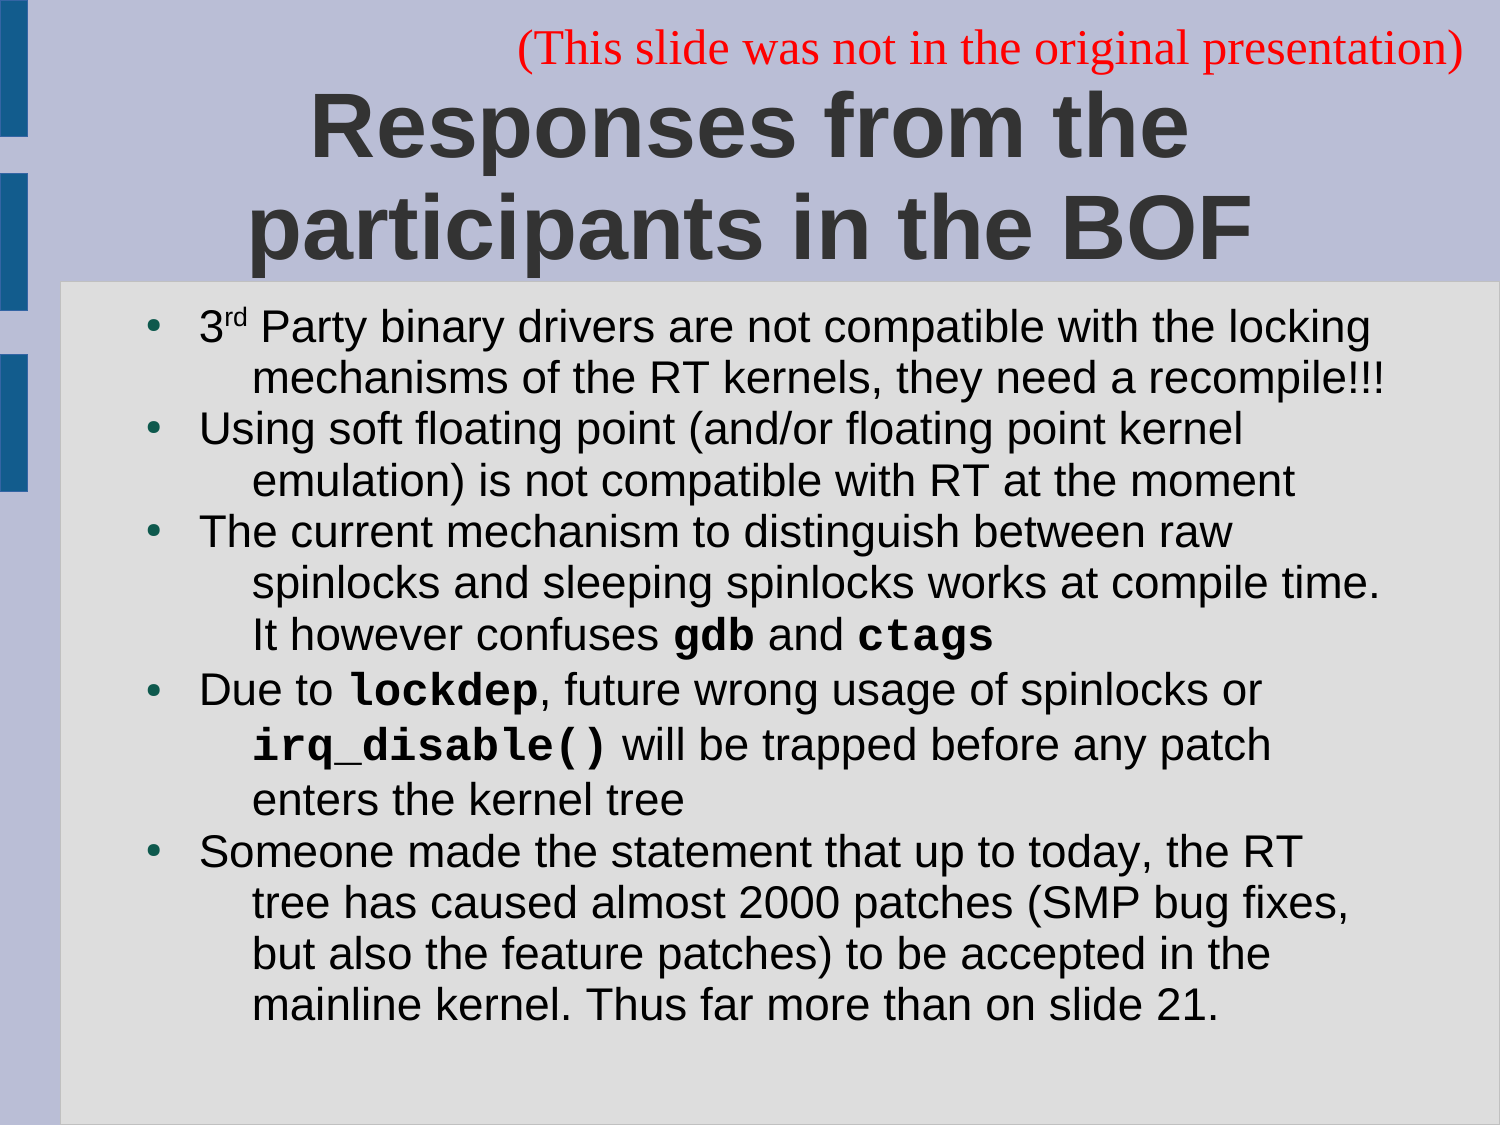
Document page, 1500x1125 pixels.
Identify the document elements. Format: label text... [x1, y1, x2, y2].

list 3rd Party binary drivers are not compatible with the locking mechanisms of the RT kernels, they need a recompile!!! Using soft floating point (and/or floating point kernel emulation) is not compatible with RT at the moment The current mechanism to distinguish between raw spinlocks and sleeping spinlocks works at compile time. It however confuses gdb and ctags Due to lockdep, future wrong usage of spinlocks or irq_disable() will be trapped before any patch enters the kernel tree Someone made the statement that up to today, the RT tree has caused almost 2000 patches (SMP bug fixes, but also the feature patches) to be accepted in the mainline kernel. Thus far more than on slide 21. [110, 300, 1392, 1033]
text_box (This slide was not in the original presentation) [502, 12, 1482, 83]
title Responses from the participants in the BOF [110, 74, 1392, 280]
